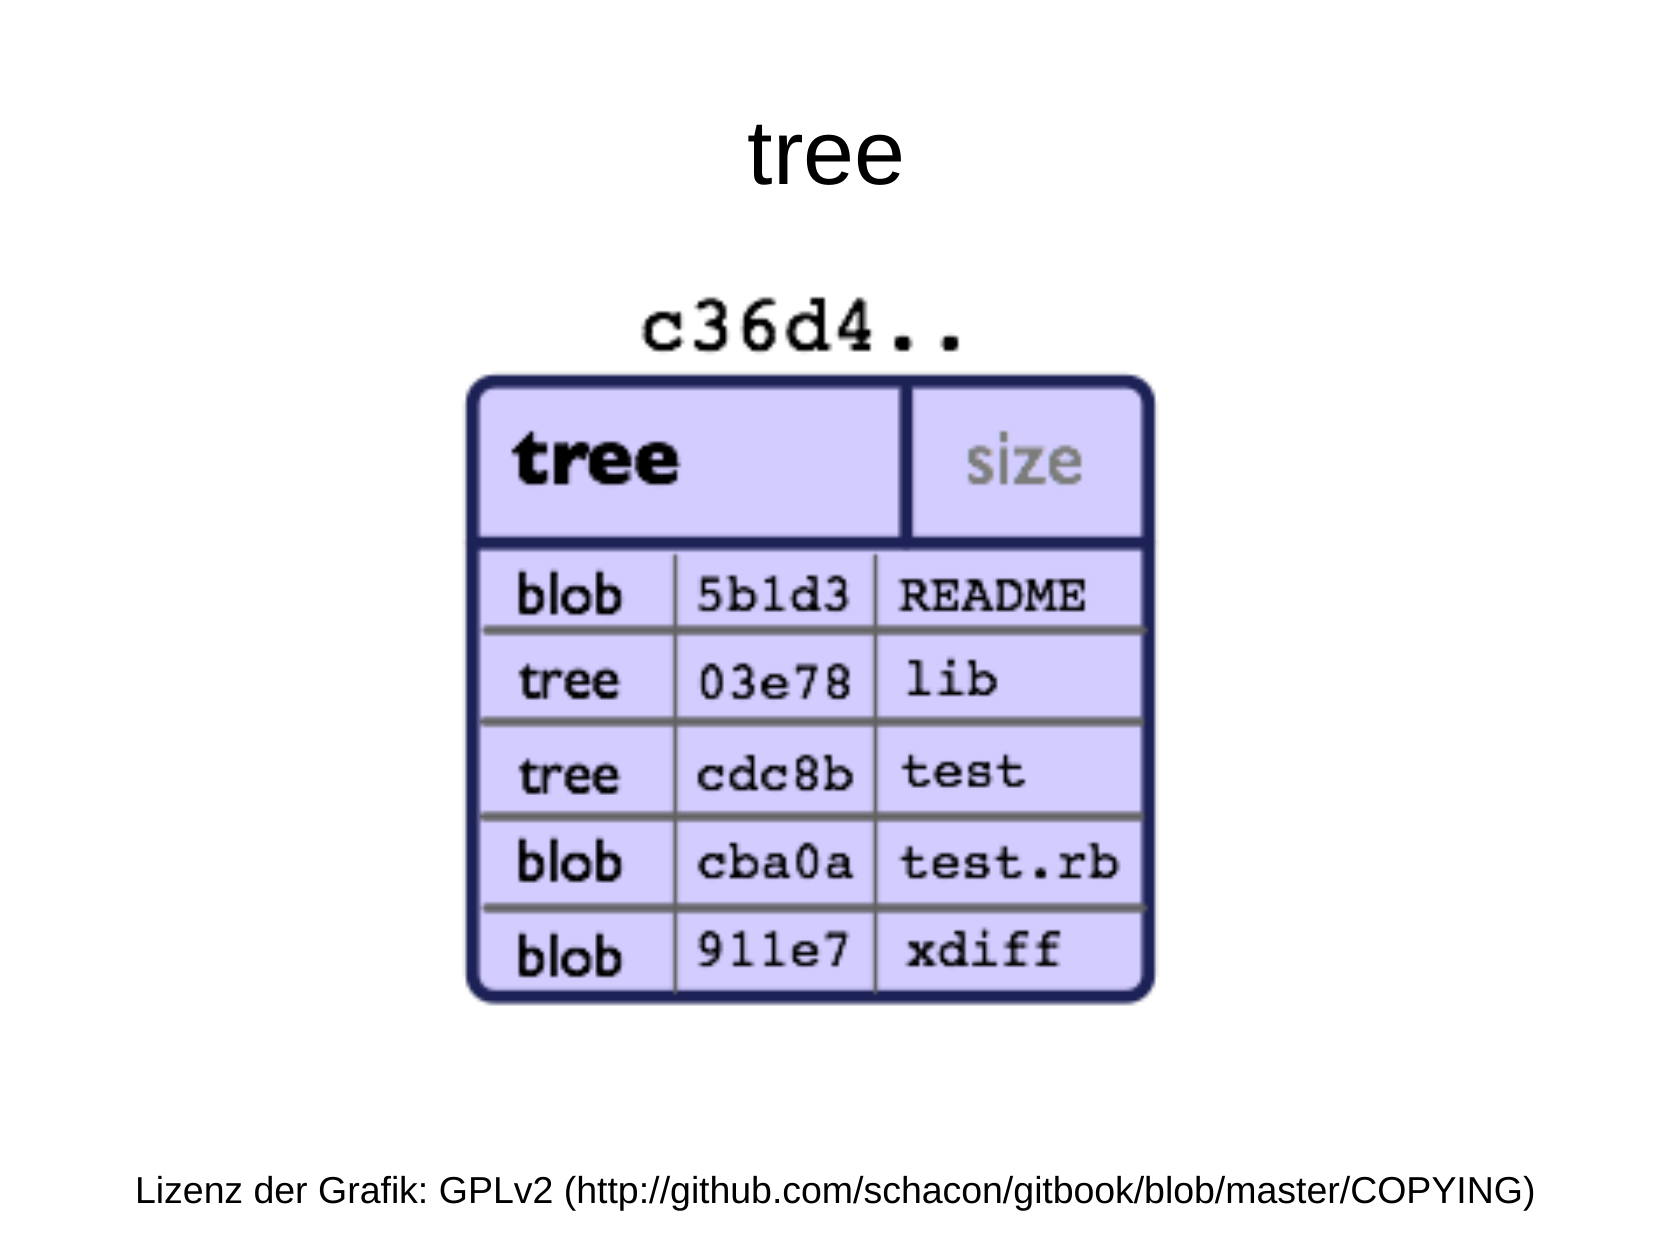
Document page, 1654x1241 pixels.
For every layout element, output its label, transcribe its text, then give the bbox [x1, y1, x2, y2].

title tree [82, 56, 1571, 250]
text_box Lizenz der Grafik: GPLv2 (http://github.com/schacon/gitbook/blob/master/COPYING) [120, 1162, 1552, 1220]
picture [450, 271, 1163, 1013]
